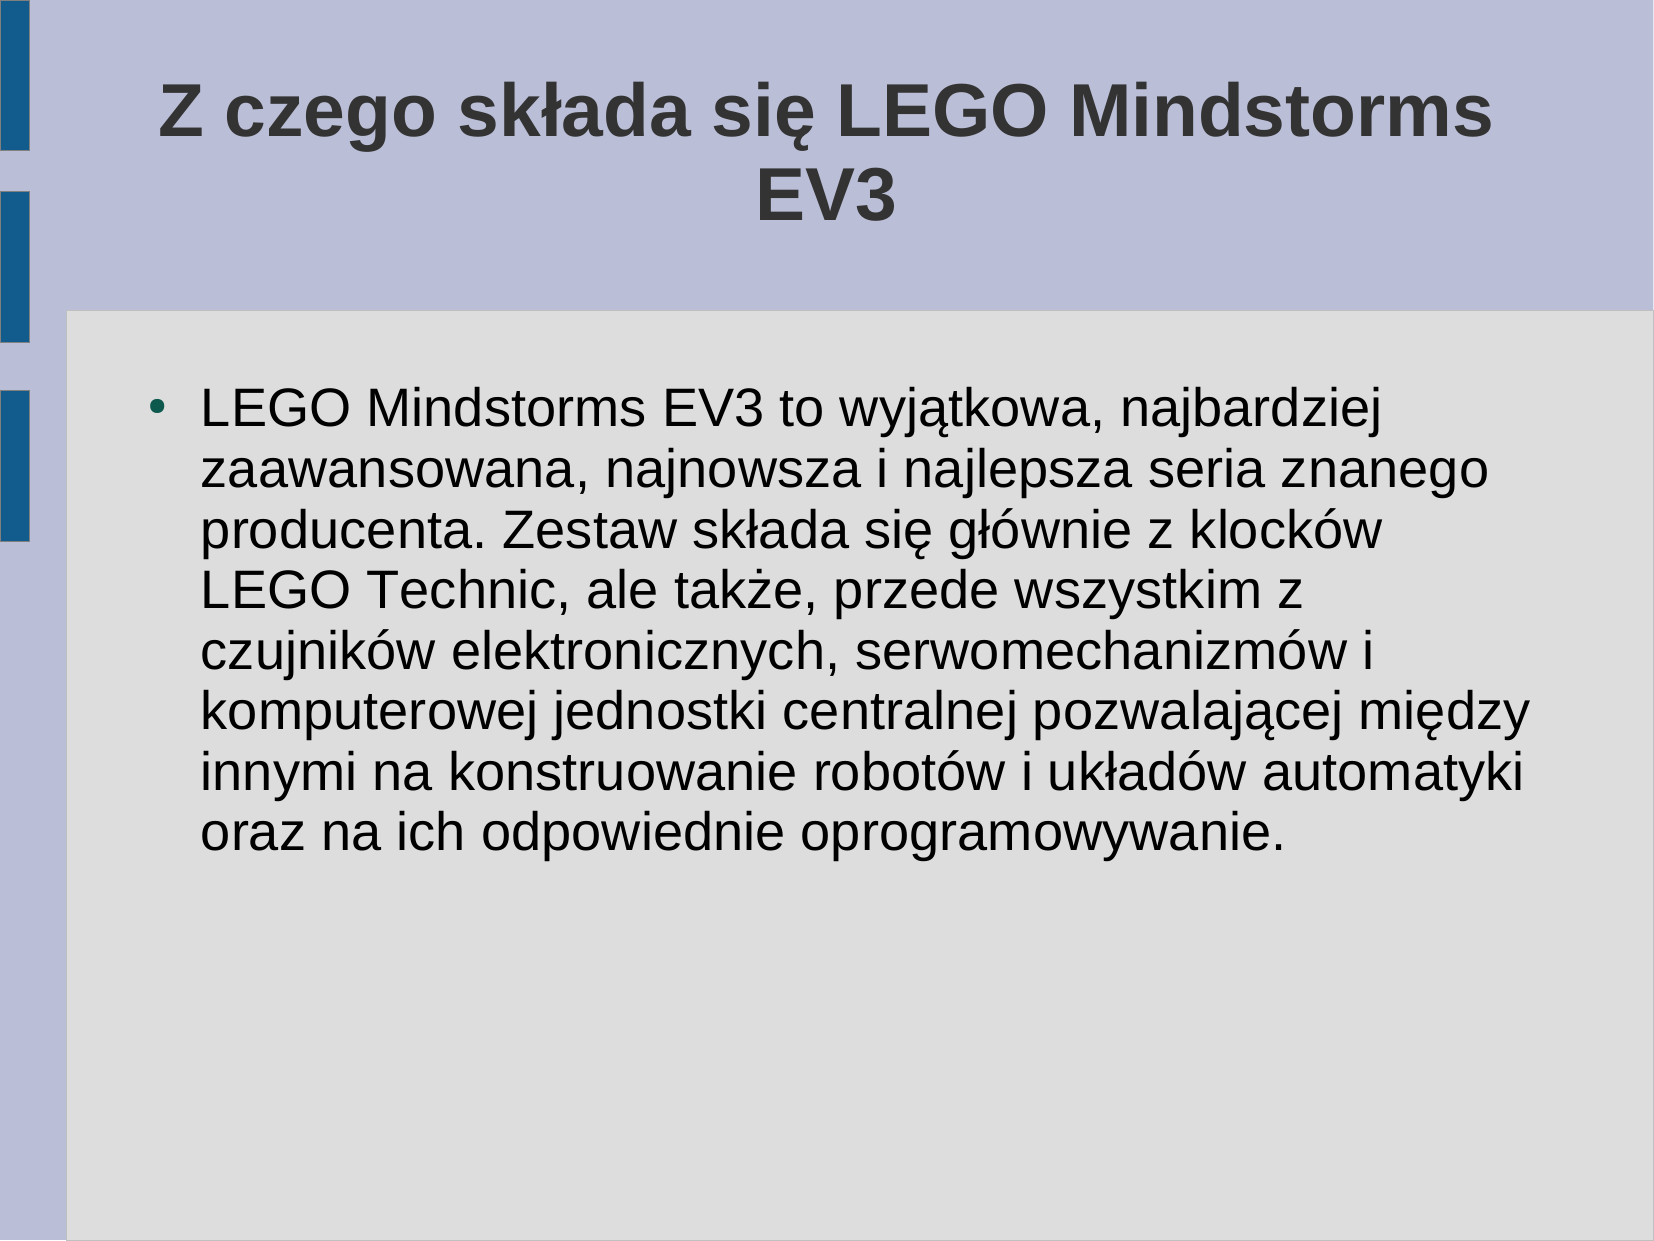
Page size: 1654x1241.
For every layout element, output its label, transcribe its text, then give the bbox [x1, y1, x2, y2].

title Z czego składa się LEGO Mindstorms EV3 [82, 49, 1571, 257]
list LEGO Mindstorms EV3 to wyjątkowa, najbardziej zaawansowana, najnowsza i najlepsza seria znanego producenta. Zestaw składa się głównie z klocków LEGO Technic, ale także, przede wszystkim z czujników elektronicznych, serwomechanizmów i komputerowej jednostki centralnej pozwalającej między innymi na konstruowanie robotów i układów automatyki oraz na ich odpowiednie oprogramowywanie. [129, 377, 1542, 1160]
